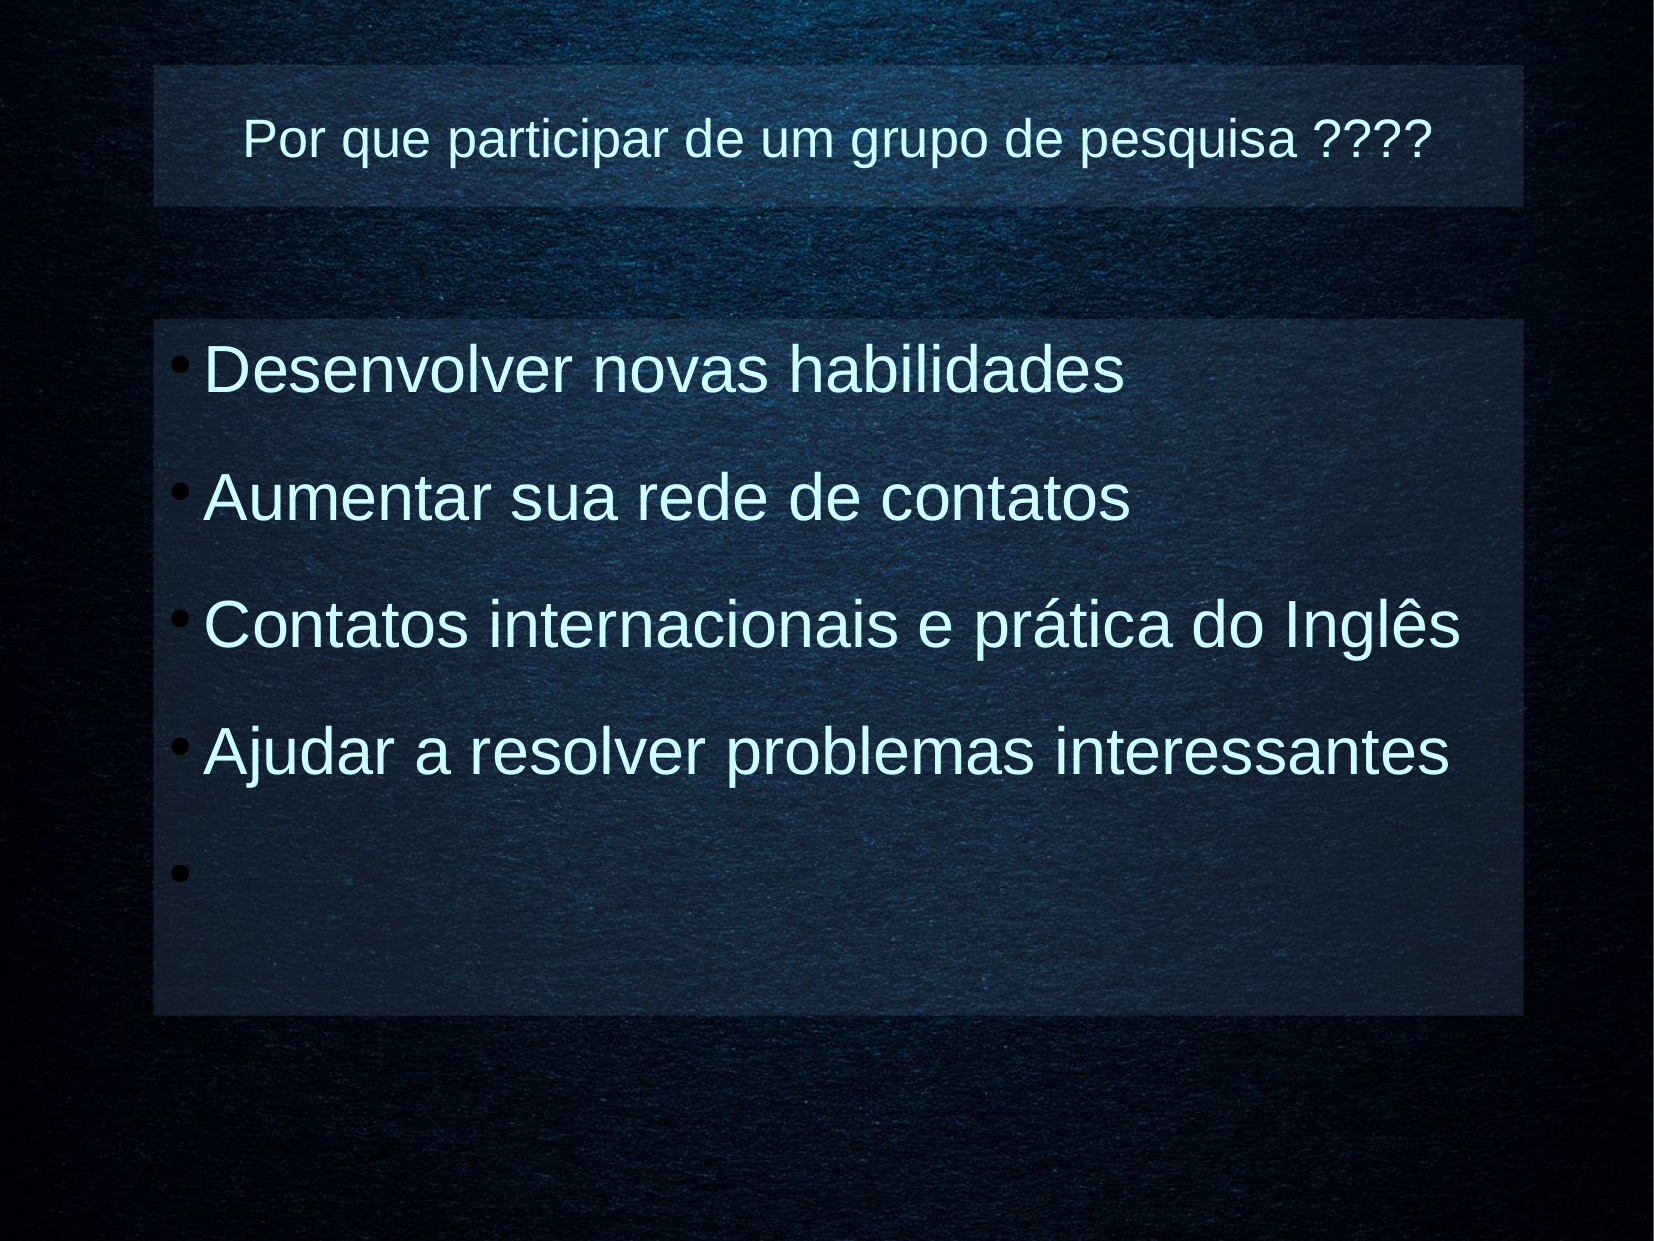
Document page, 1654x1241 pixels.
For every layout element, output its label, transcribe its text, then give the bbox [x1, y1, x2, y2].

text_box Desenvolver novas habilidades Aumentar sua rede de contatos Contatos internacionais e prática do Inglês Ajudar a resolver problemas interessantes [153, 318, 1524, 1016]
picture [0, 0, 1654, 1241]
text_box Por que participar de um grupo de pesquisa ???? [153, 64, 1524, 207]
